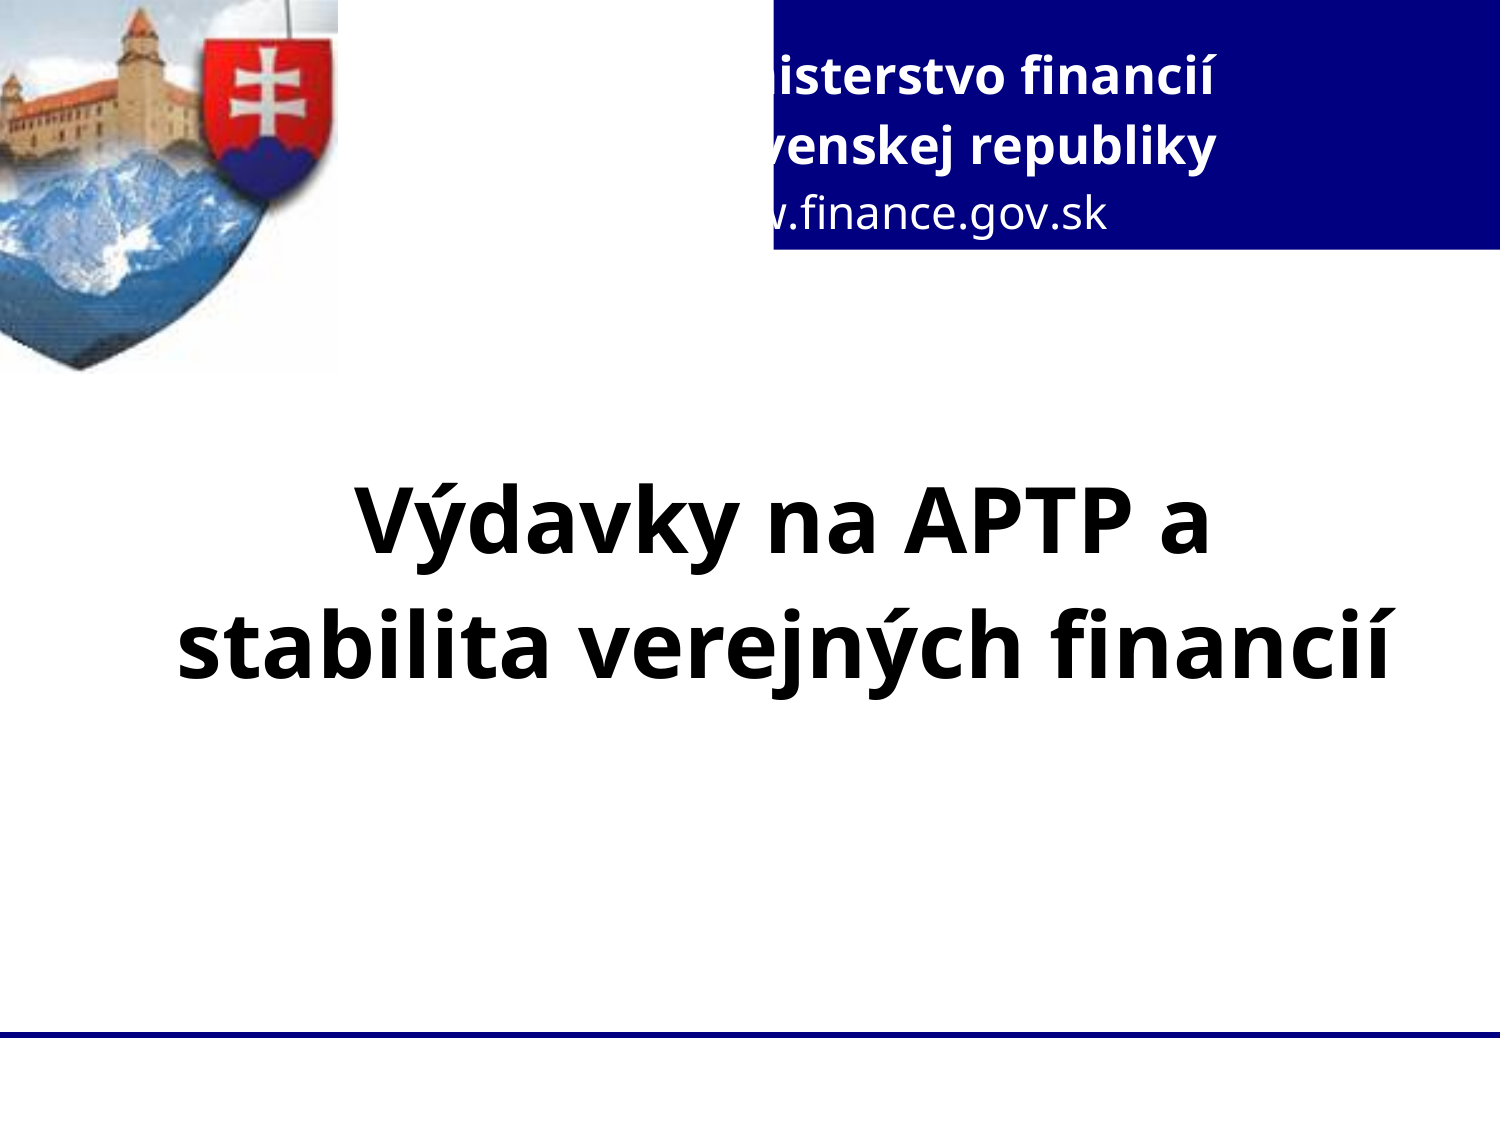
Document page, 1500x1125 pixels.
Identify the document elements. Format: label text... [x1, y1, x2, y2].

title Výdavky na APTP a stabilita verejných financií [147, 407, 1423, 753]
picture [0, 0, 338, 374]
